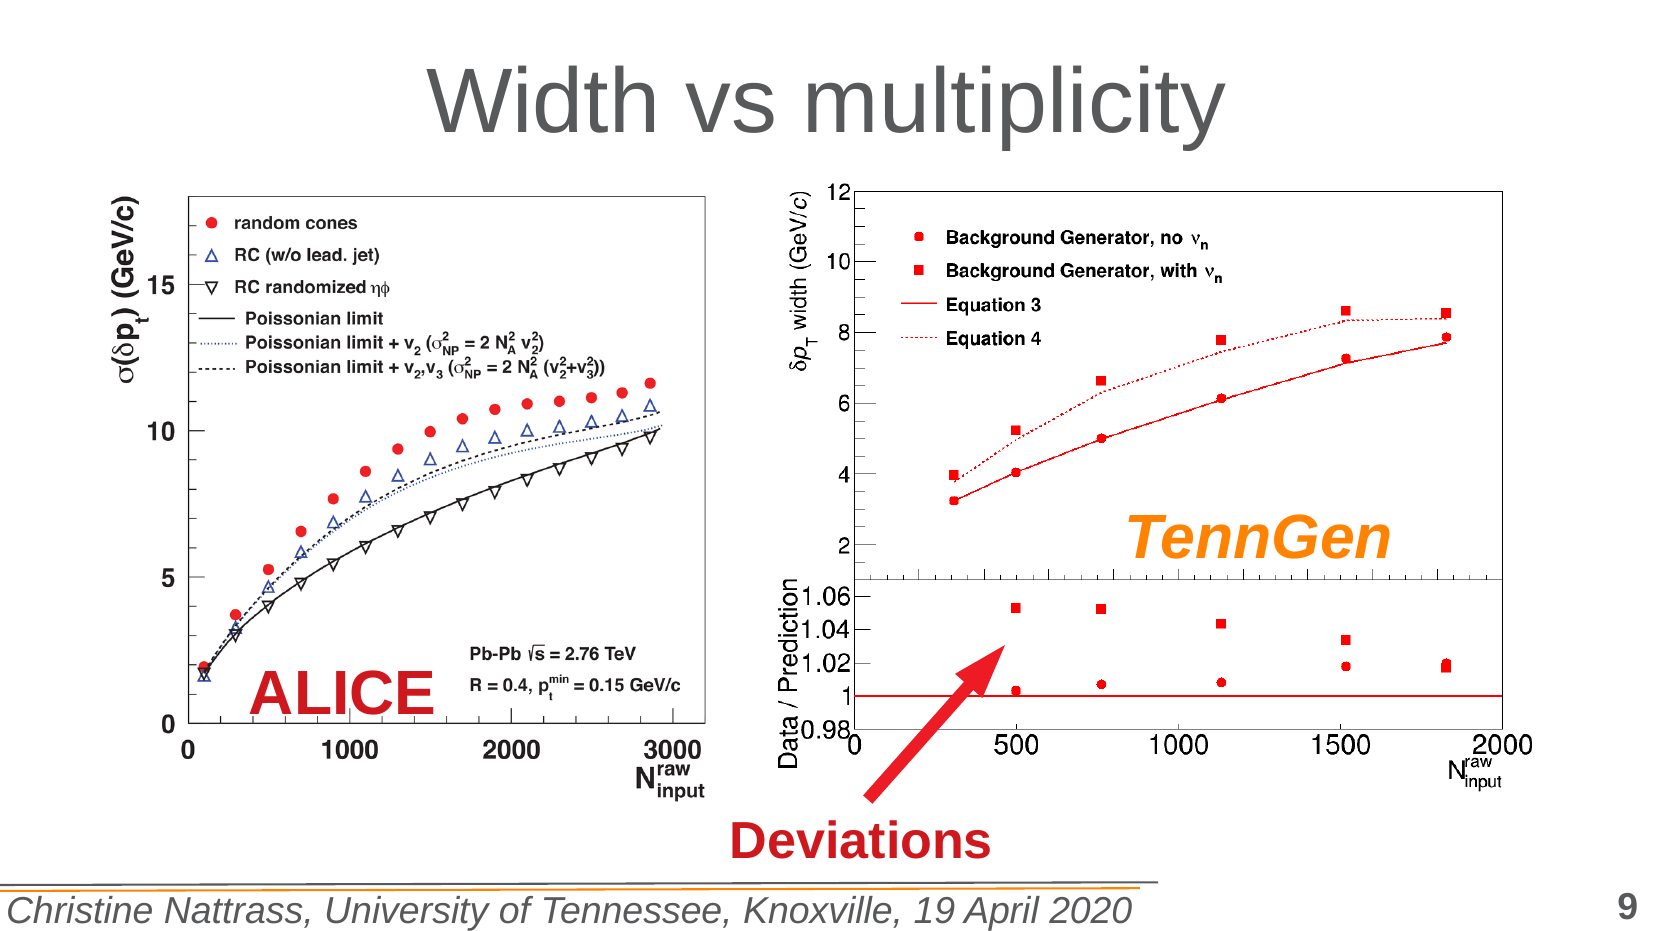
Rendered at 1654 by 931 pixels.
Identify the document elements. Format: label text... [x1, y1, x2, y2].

title Width vs multiplicity [82, 37, 1571, 166]
text_box ALICE [234, 650, 475, 736]
picture [110, 195, 706, 802]
text_box TennGen [1110, 495, 1501, 580]
picture [778, 170, 1540, 800]
text_box Deviations [715, 804, 1008, 878]
